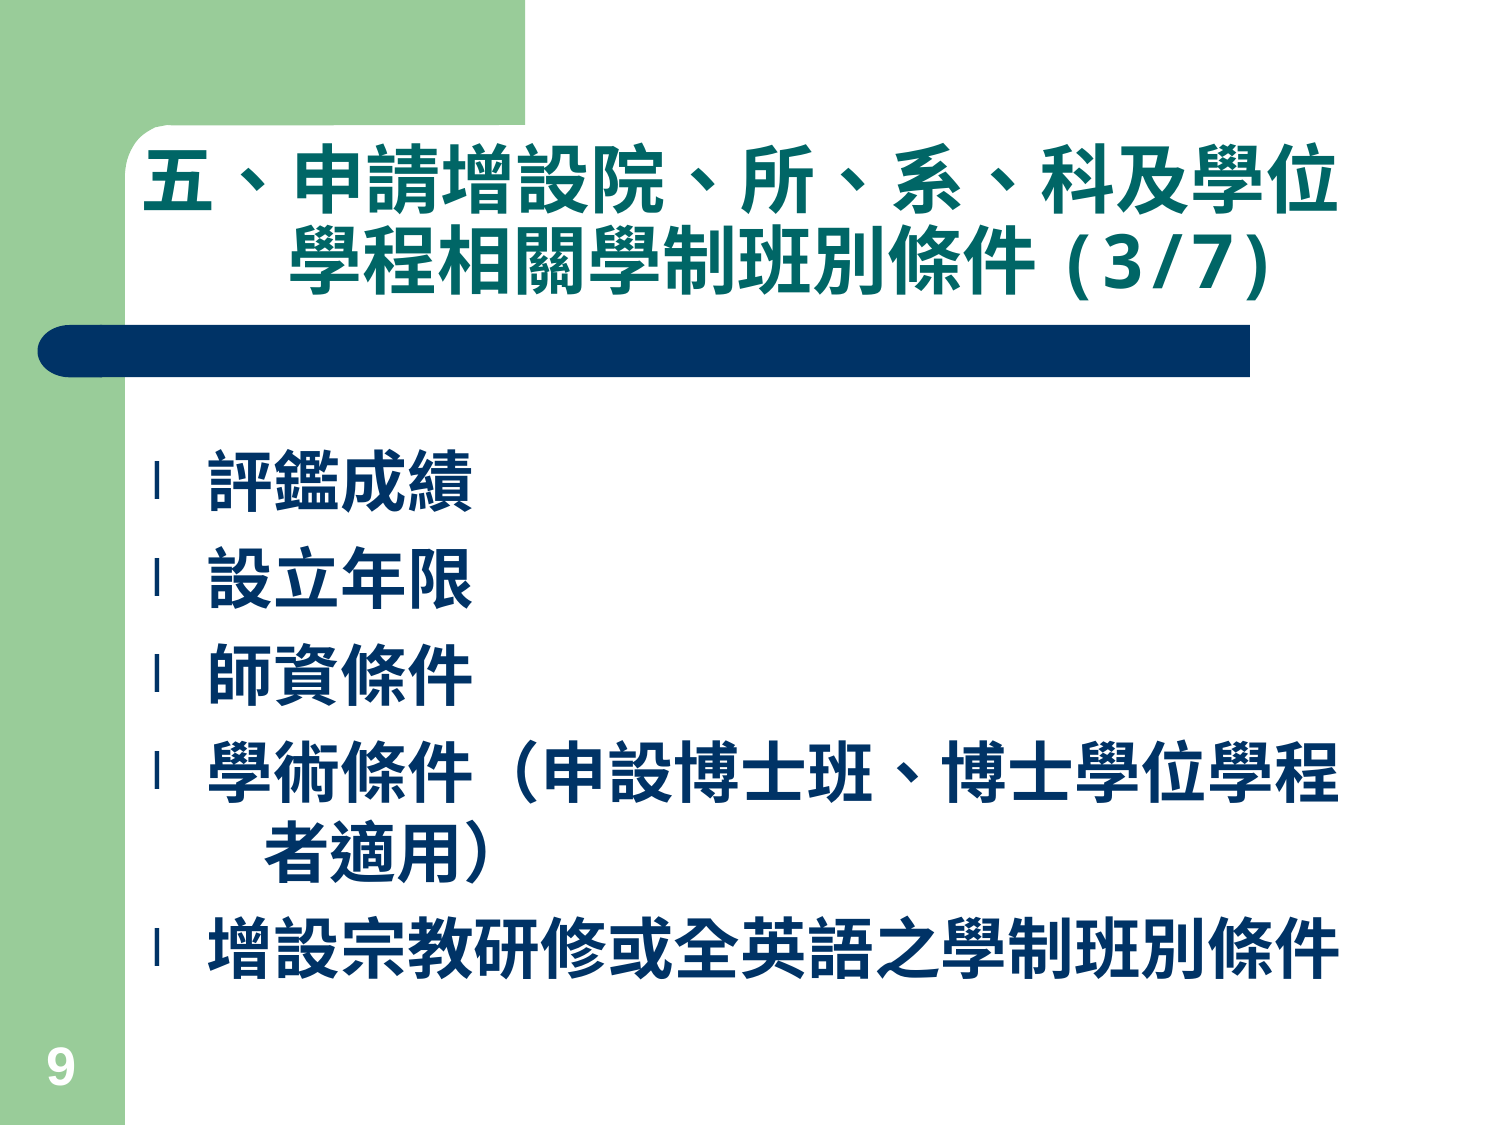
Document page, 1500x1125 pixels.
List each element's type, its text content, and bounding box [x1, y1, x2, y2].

text_box [13, 1023, 111, 1105]
list 評鑑成績 設立年限 師資條件 學術條件（申設博士班、博士學位學程者適用） 增設宗教研修或全英語之學制班別條件 [135, 432, 1398, 1044]
title 五、申請增設院、所、系、科及學位學程相關學制班別條件(3/7) [125, 125, 1426, 313]
